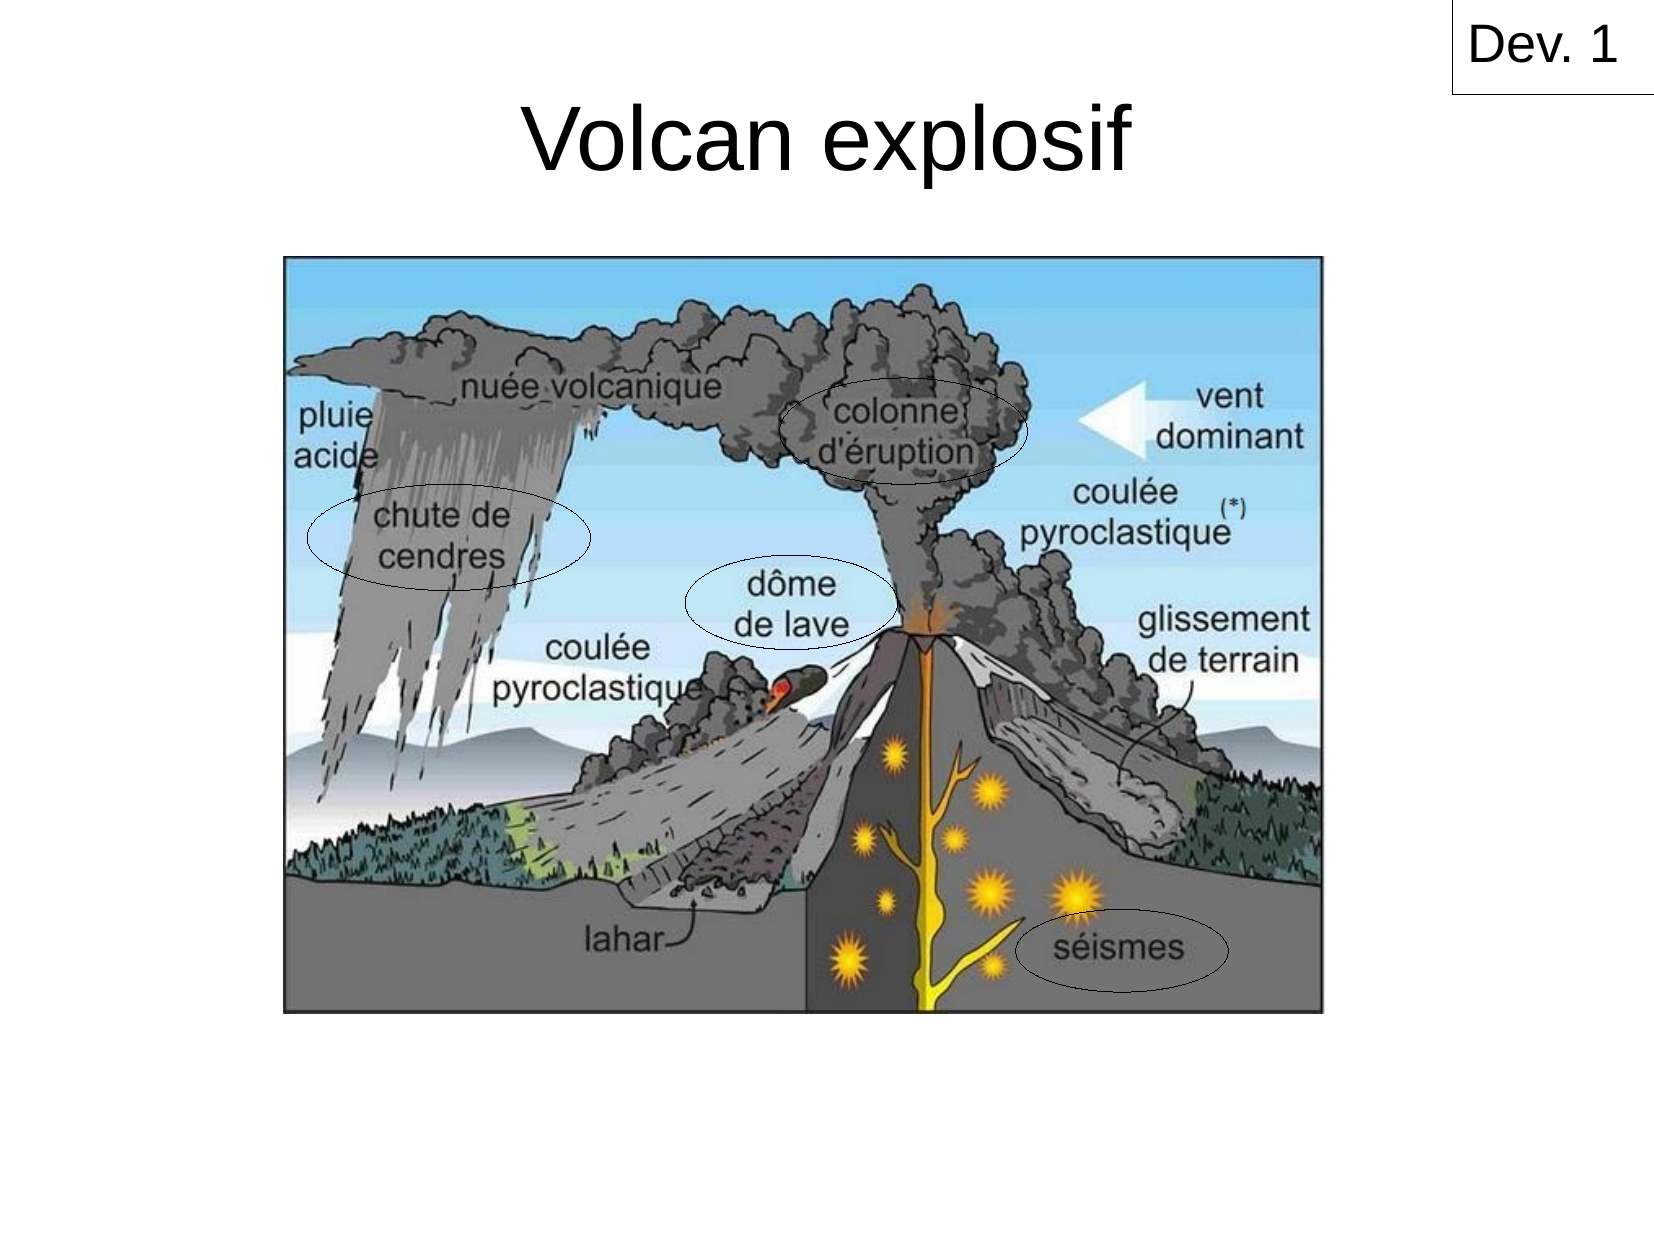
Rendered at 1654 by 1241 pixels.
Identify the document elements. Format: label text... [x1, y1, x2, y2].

text_box Dev. 1 [1453, 5, 1654, 94]
title Volcan explosif [82, 35, 1571, 243]
picture [283, 256, 1326, 1015]
